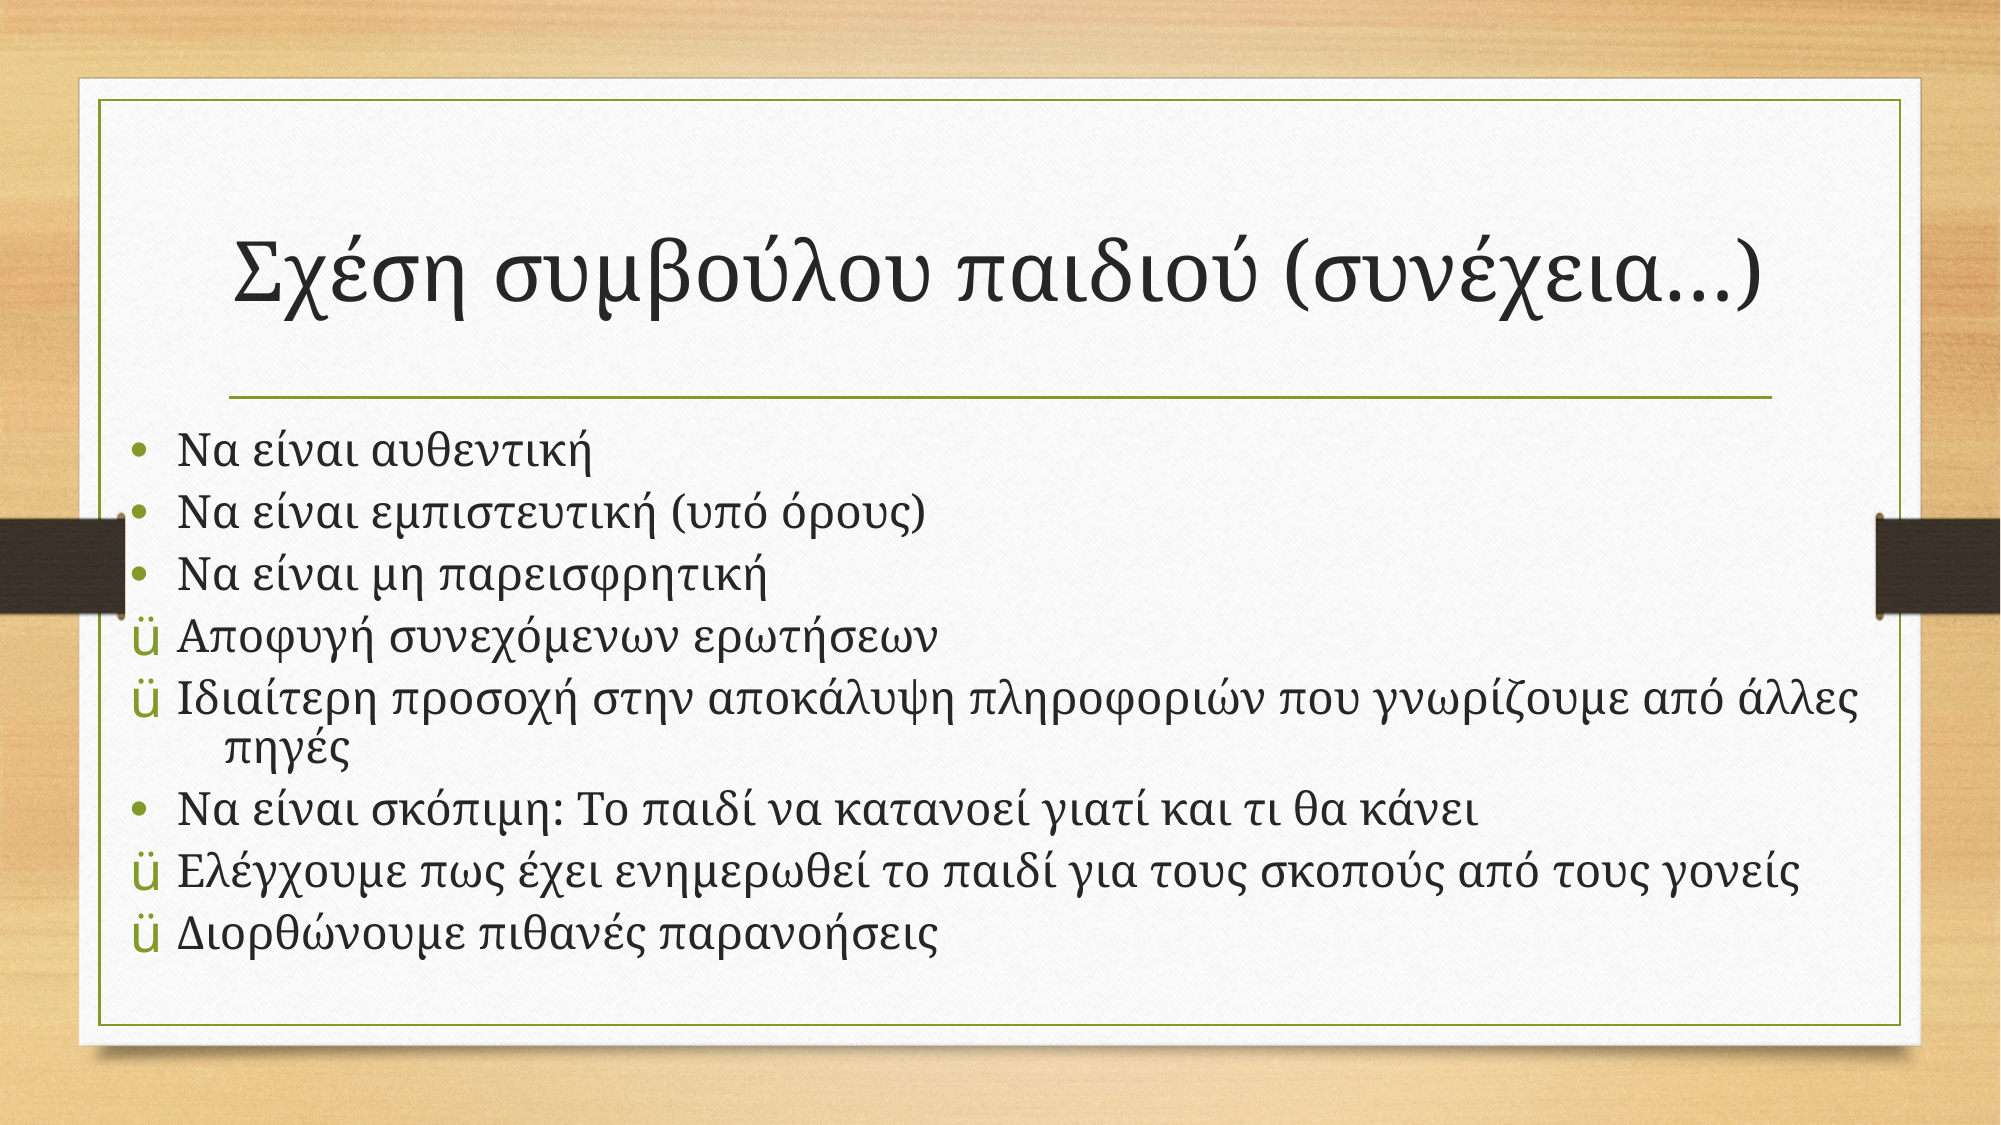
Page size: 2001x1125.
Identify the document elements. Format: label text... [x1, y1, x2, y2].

list Να είναι αυθεντική Να είναι εμπιστευτική (υπό όρους) Να είναι μη παρεισφρητική Αποφυγή συνεχόμενων ερωτήσεων Ιδιαίτερη προσοχή στην αποκάλυψη πληροφοριών που γνωρίζουμε από άλλες πηγές Να είναι σκόπιμη: Το παιδί να κατανοεί γιατί και τι θα κάνει Ελέγχουμε πως έχει ενημερωθεί το παιδί για τους σκοπούς από τους γονείς Διορθώνουμε πιθανές παρανοήσεις [114, 419, 1892, 1021]
title Σχέση συμβούλου παιδιού (συνέχεια…) [212, 161, 1788, 376]
